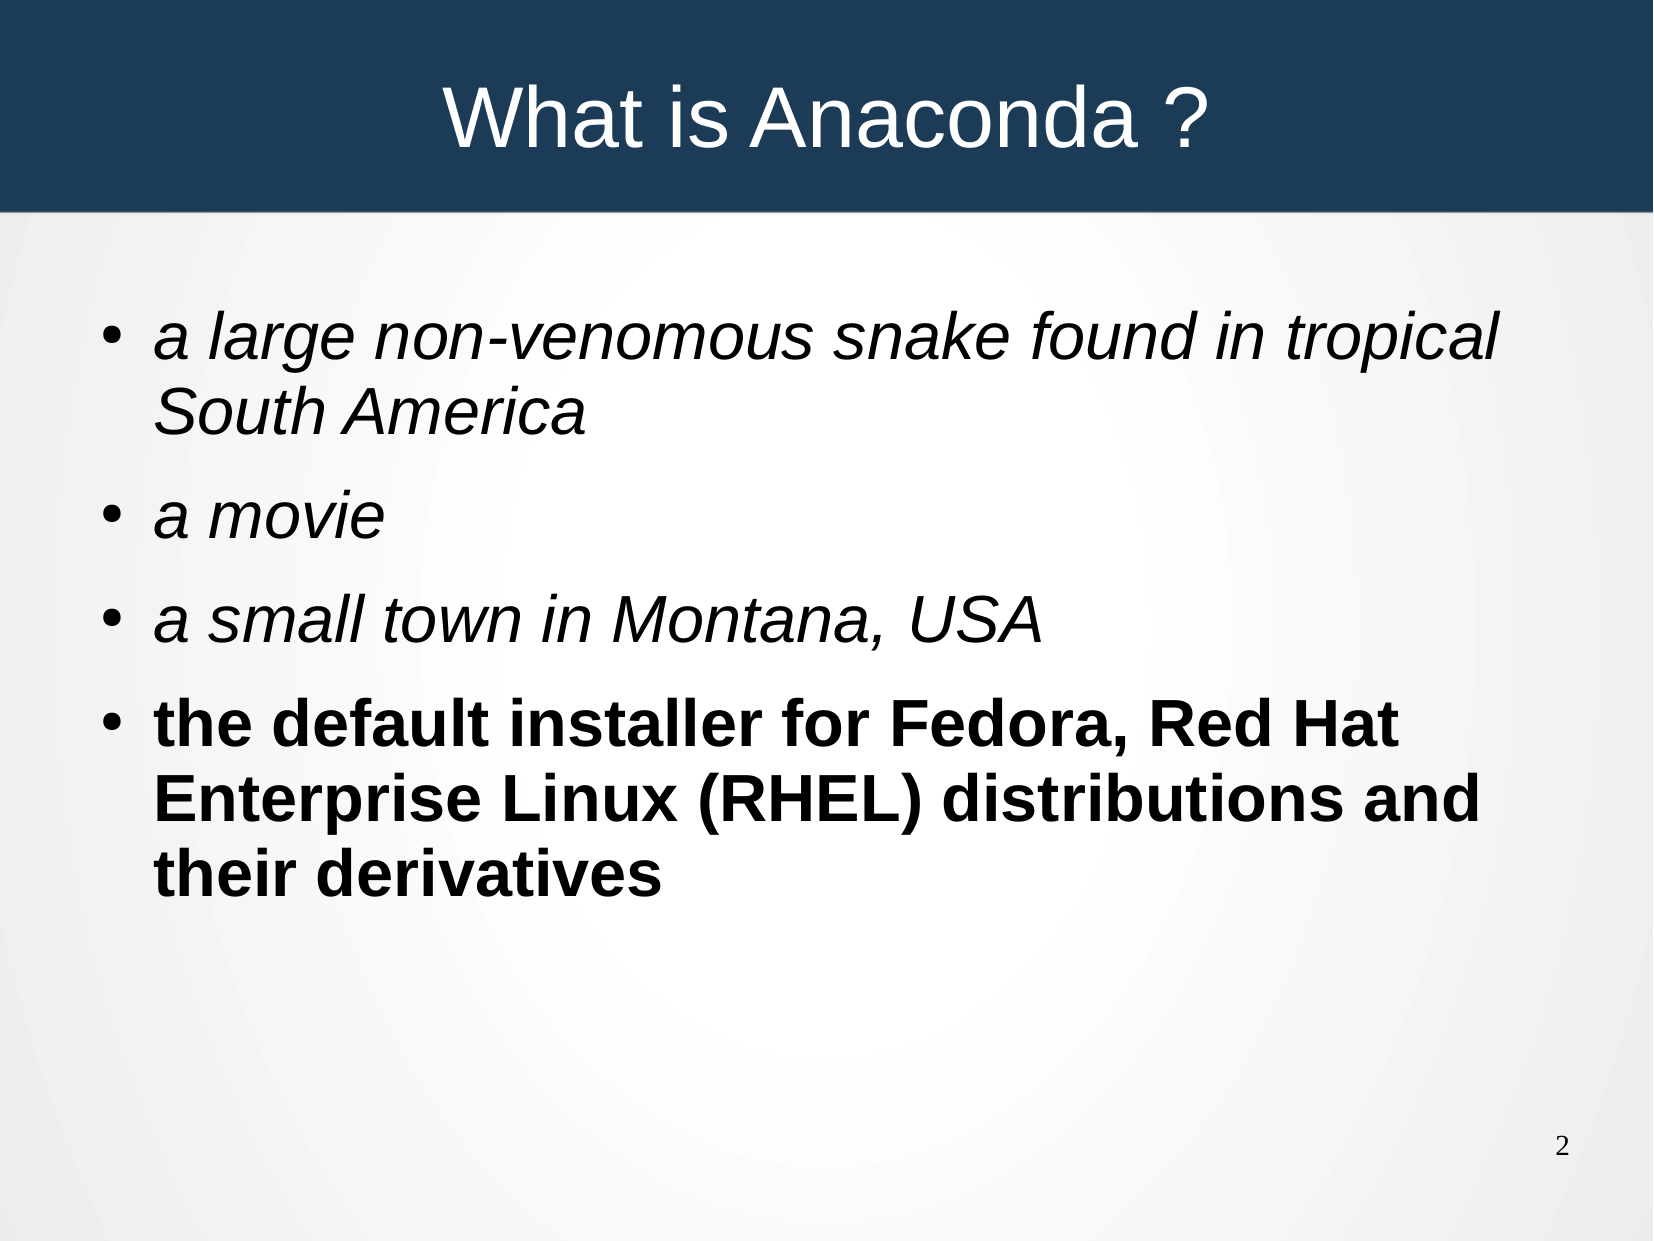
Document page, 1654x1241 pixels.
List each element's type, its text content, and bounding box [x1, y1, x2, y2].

title What is Anaconda ? [82, 47, 1571, 189]
list a large non-venomous snake found in tropical South America a movie a small town in Montana, USA the default installer for Fedora, Red Hat Enterprise Linux (RHEL) distributions and their derivatives [82, 299, 1571, 1019]
picture [0, 0, 1653, 1241]
